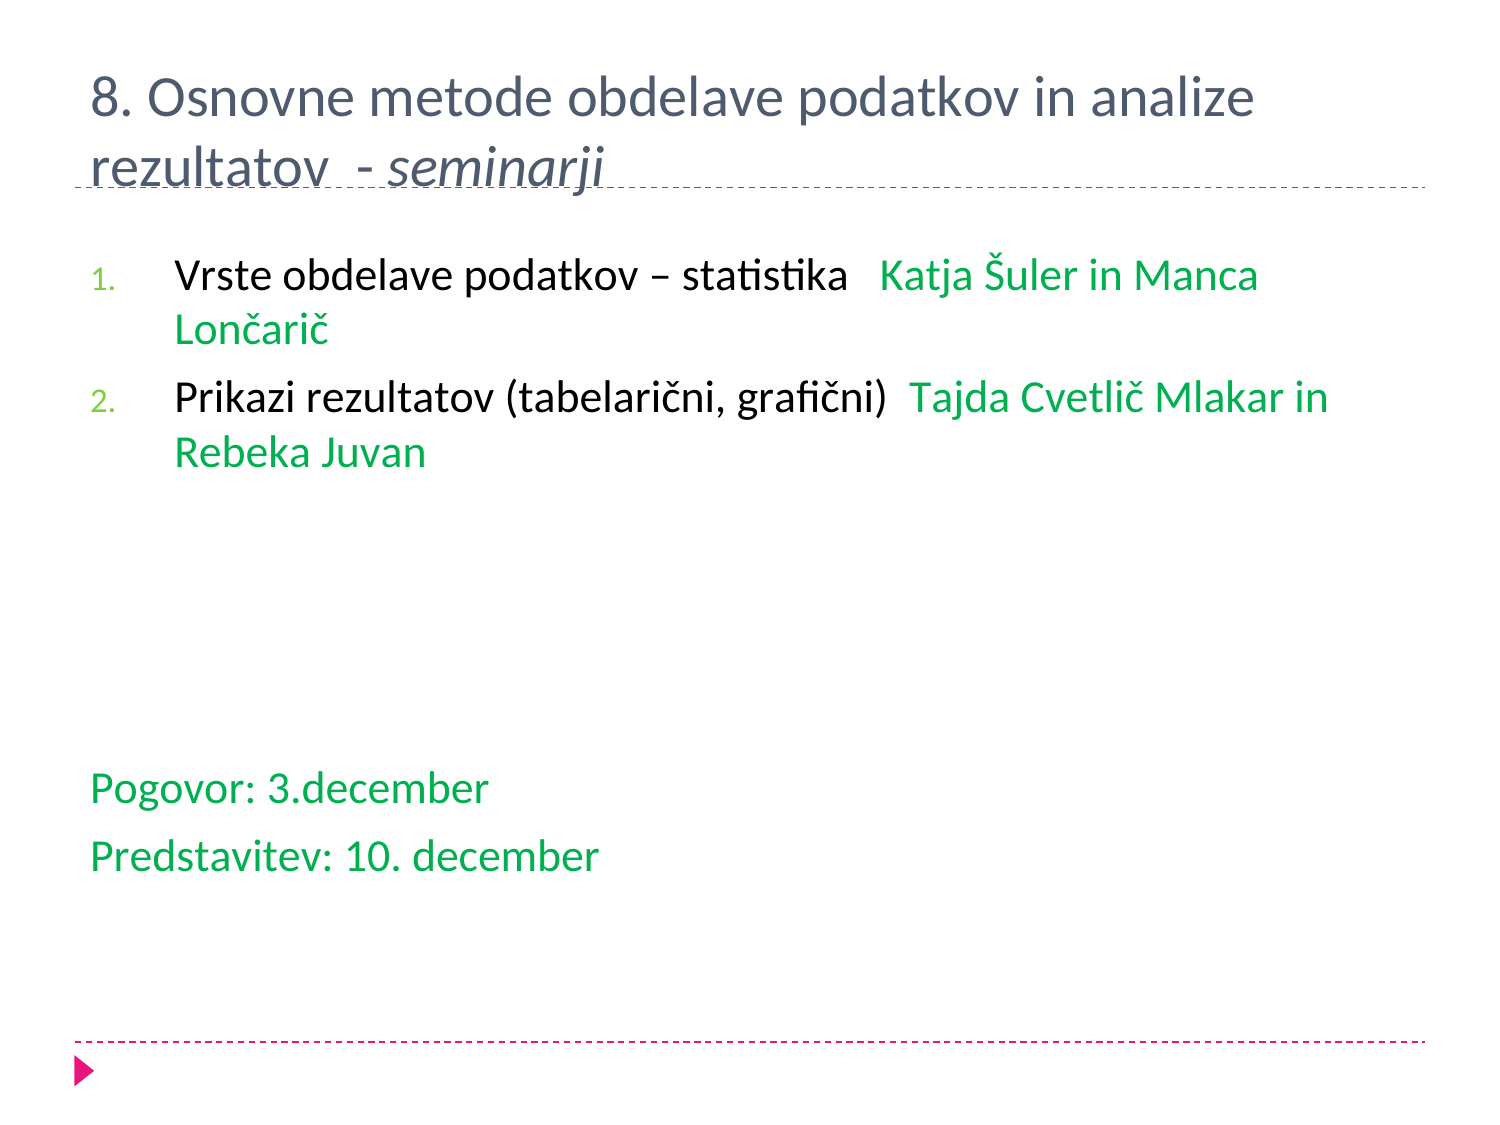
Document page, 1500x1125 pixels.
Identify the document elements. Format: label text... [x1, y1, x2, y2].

title 8. Osnovne metode obdelave podatkov in analize rezultatov - seminarji [75, 42, 1426, 206]
list Vrste obdelave podatkov – statistika Katja Šuler in Manca Lončarič Prikazi rezultatov (tabelarični, grafični) Tajda Cvetlič Mlakar in Rebeka Juvan Pogovor: 3.december Predstavitev: 10. december [75, 236, 1426, 1047]
